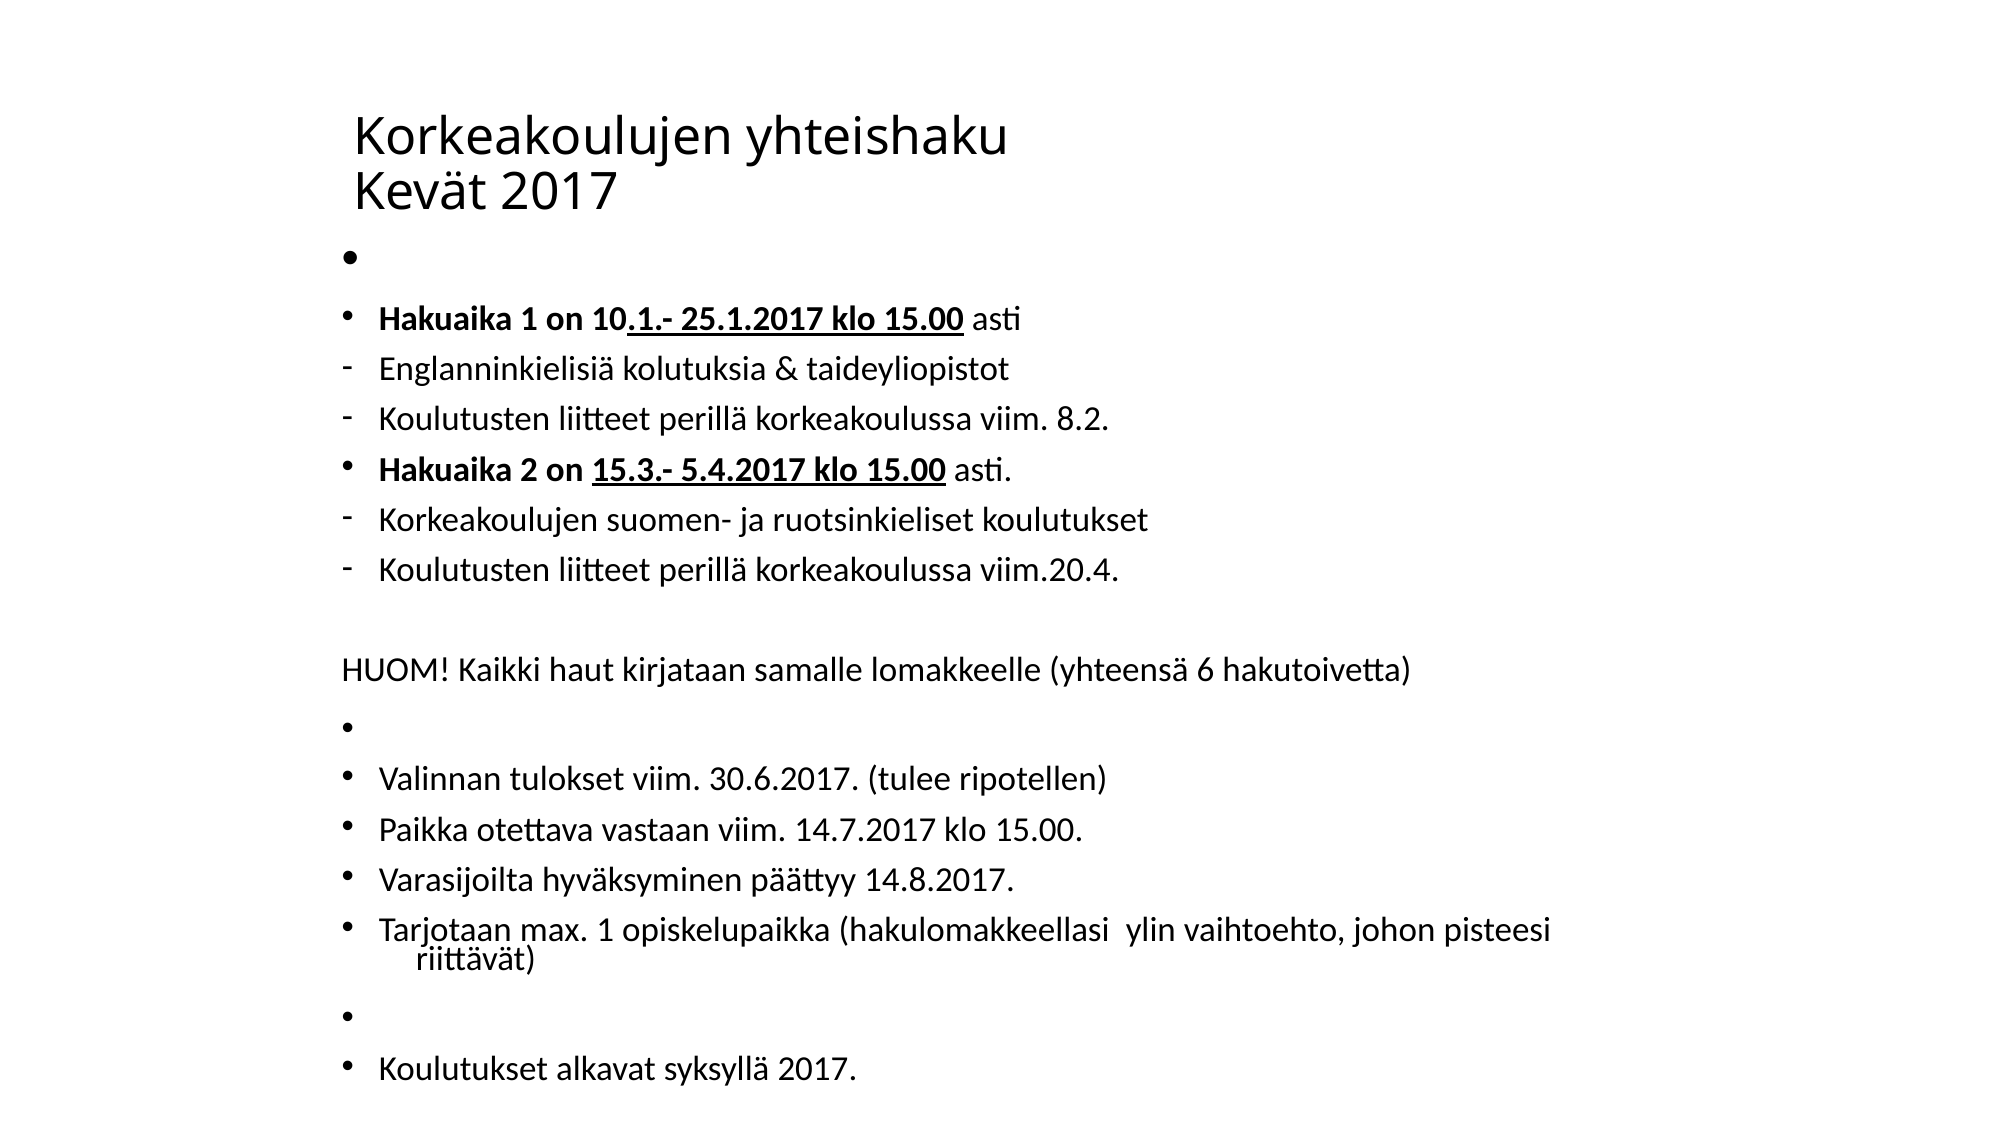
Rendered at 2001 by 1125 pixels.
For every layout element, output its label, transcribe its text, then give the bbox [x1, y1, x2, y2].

list Hakuaika 1 on 10.1.- 25.1.2017 klo 15.00 asti Englanninkielisiä kolutuksia & taideyliopistot Koulutusten liitteet perillä korkeakoulussa viim. 8.2. Hakuaika 2 on 15.3.- 5.4.2017 klo 15.00 asti. Korkeakoulujen suomen- ja ruotsinkieliset koulutukset Koulutusten liitteet perillä korkeakoulussa viim.20.4. HUOM! Kaikki haut kirjataan samalle lomakkeelle (yhteensä 6 hakutoivetta) Valinnan tulokset viim. 30.6.2017. (tulee ripotellen) Paikka otettava vastaan viim. 14.7.2017 klo 15.00. Varasijoilta hyväksyminen päättyy 14.8.2017. Tarjotaan max. 1 opiskelupaikka (hakulomakkeellasi ylin vaihtoehto, johon pisteesi riittävät) Koulutukset alkavat syksyllä 2017. [326, 219, 1619, 1095]
title Korkeakoulujen yhteishaku Kevät 2017 [338, 101, 1627, 291]
